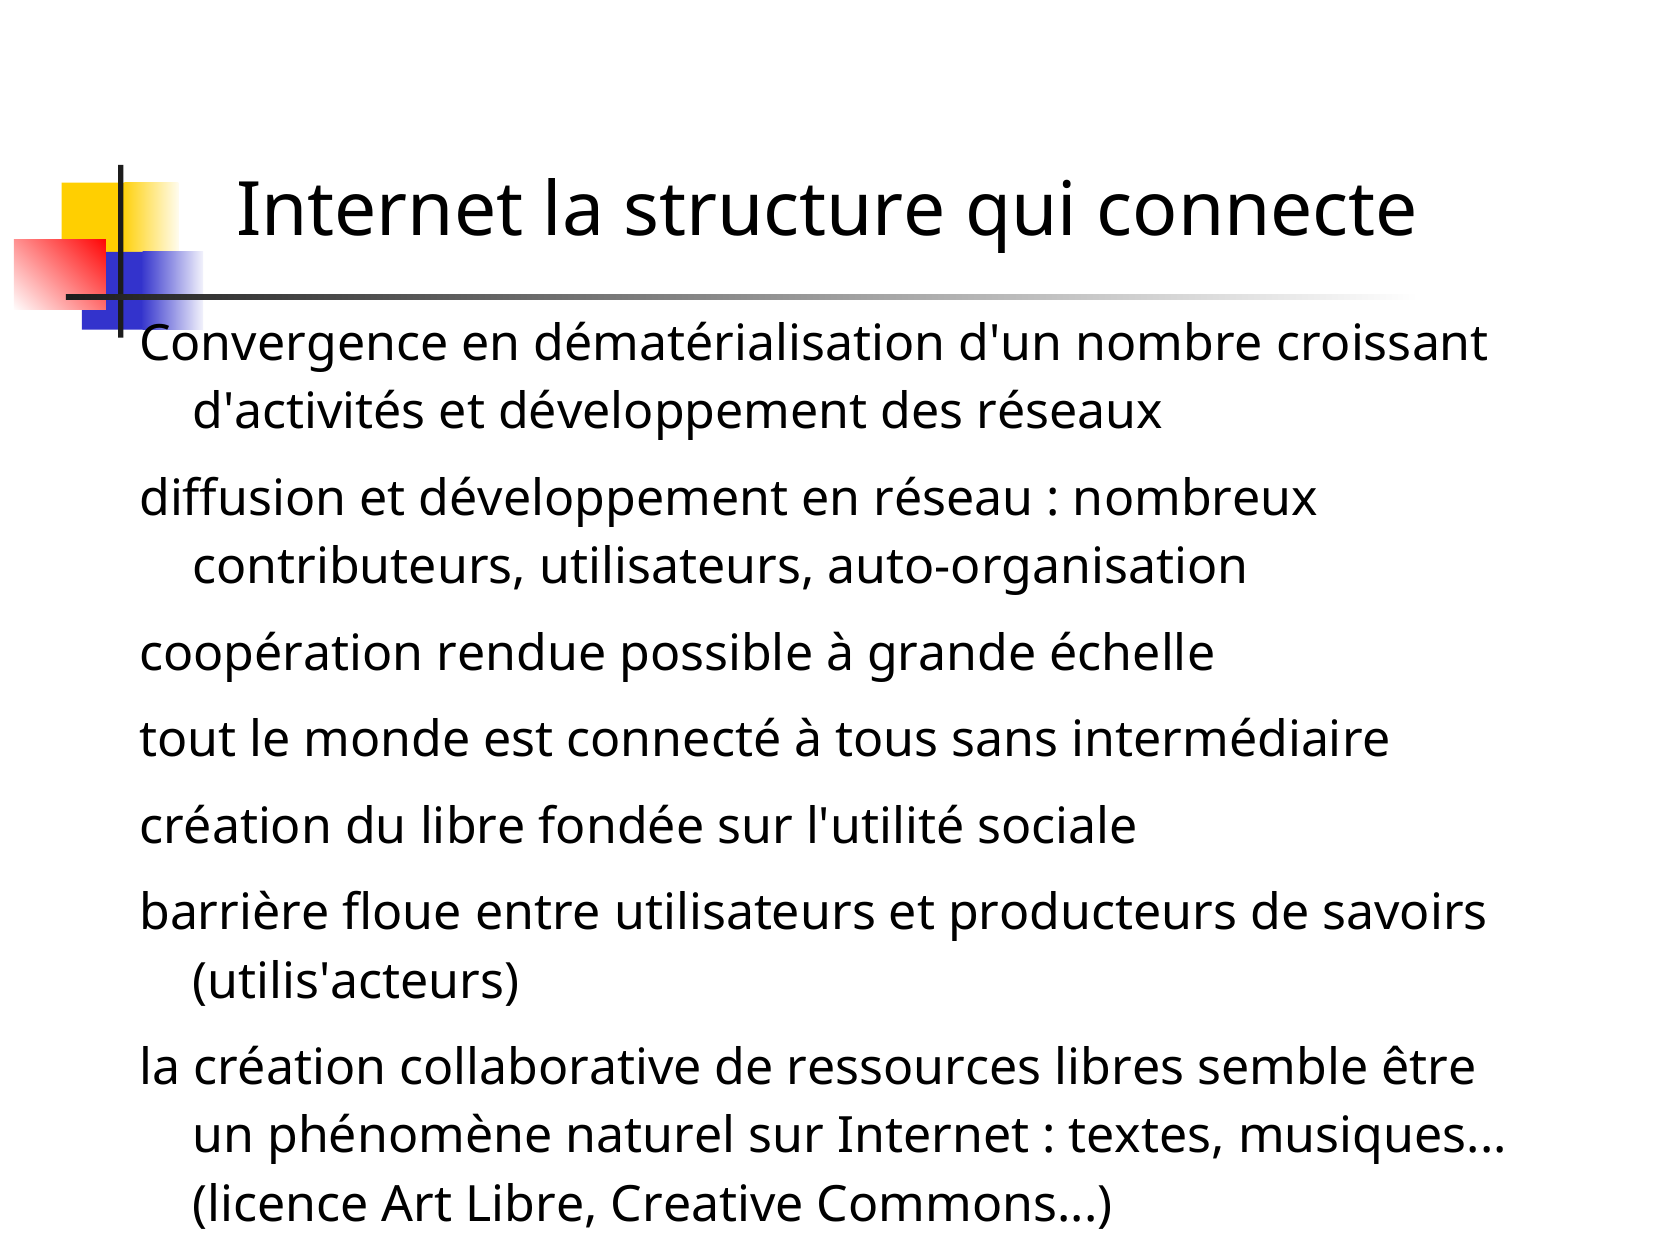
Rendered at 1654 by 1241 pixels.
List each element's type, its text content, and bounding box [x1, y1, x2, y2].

title Internet la structure qui connecte [121, 102, 1534, 307]
list Convergence en dématérialisation d'un nombre croissant d'activités et développement des réseaux diffusion et développement en réseau : nombreux contributeurs, utilisateurs, auto-organisation coopération rendue possible à grande échelle tout le monde est connecté à tous sans intermédiaire création du libre fondée sur l'utilité sociale barrière floue entre utilisateurs et producteurs de savoirs (utilis'acteurs) la création collaborative de ressources libres semble être un phénomène naturel sur Internet : textes, musiques... (licence Art Libre, Creative Commons...) [121, 307, 1534, 1207]
